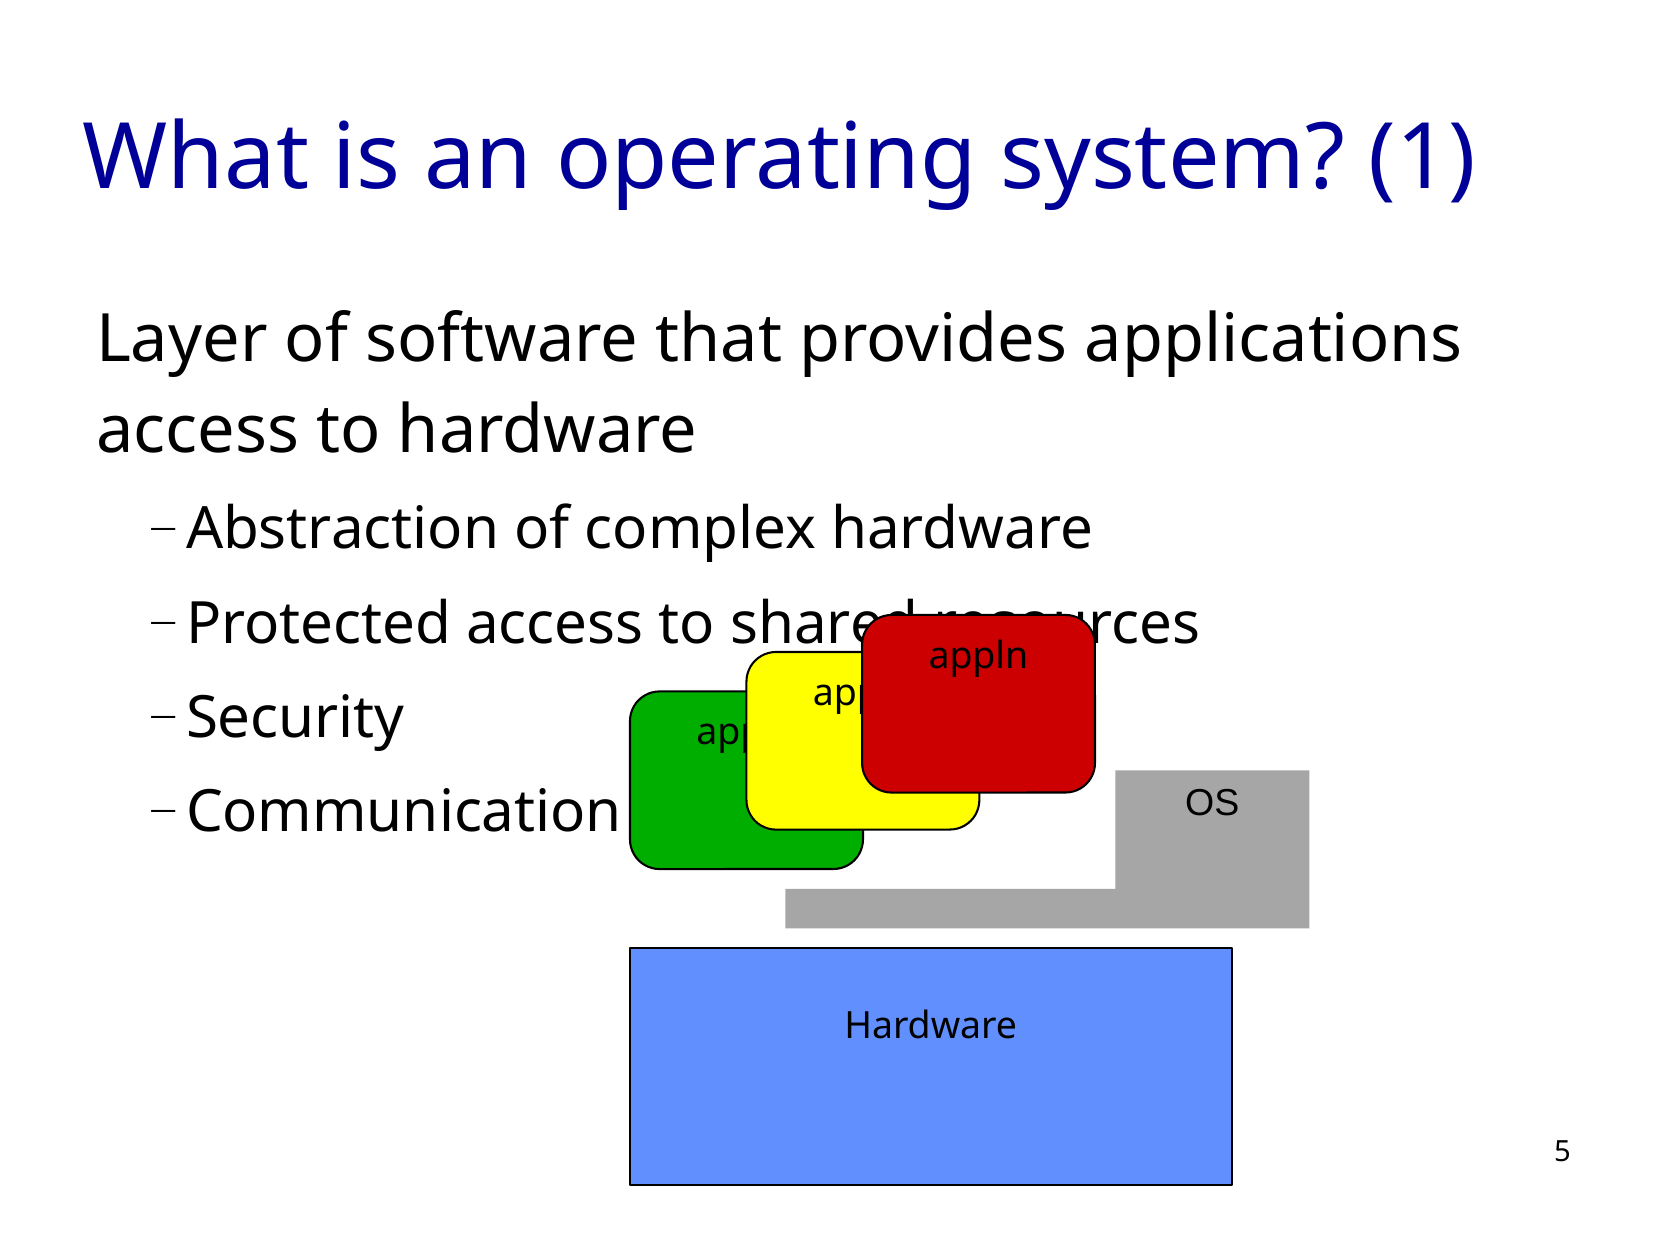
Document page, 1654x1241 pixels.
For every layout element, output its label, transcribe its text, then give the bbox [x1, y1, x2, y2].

list Layer of software that provides applications access to hardware Abstraction of complex hardware Protected access to shared resources Security Communication [60, 290, 1571, 1096]
title What is an operating system? (1) [82, 49, 1571, 257]
text_box OS [1115, 770, 1310, 889]
text_box appln [630, 691, 863, 870]
text_box appln [746, 651, 980, 830]
text_box appln [862, 614, 1096, 793]
text_box Hardware [629, 948, 1232, 1186]
text_box [785, 888, 1310, 929]
